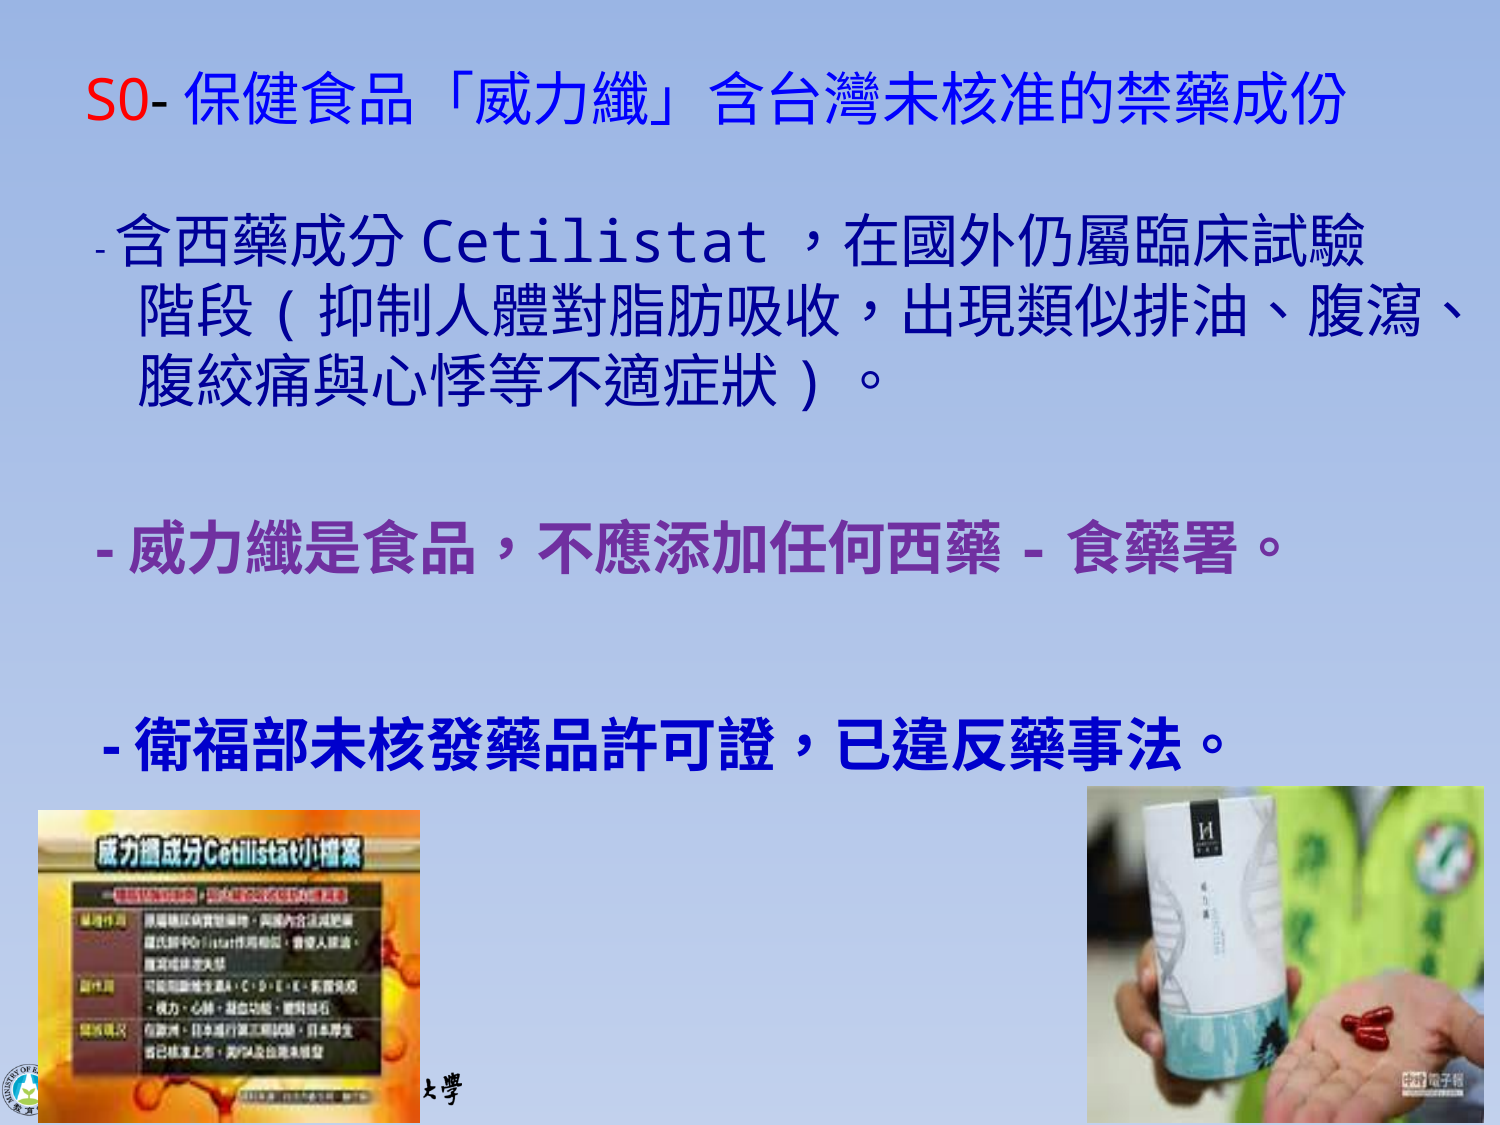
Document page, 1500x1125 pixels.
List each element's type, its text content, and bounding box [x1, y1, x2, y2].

text_box S0-保健食品「威力纖」含台灣未核准的禁藥成份 [70, 55, 1429, 210]
text_box -衛福部未核發藥品許可證，已違反藥事法。 [87, 630, 1483, 785]
picture [1087, 786, 1484, 1123]
picture [38, 810, 420, 1123]
text_box -威力纖是食品，不應添加任何西藥-食藥署。 [81, 434, 1476, 589]
text_box -含西藥成分Cetilistat，在國外仍屬臨床試驗 階段(抑制人體對脂肪吸收，出現類似排油、腹瀉、 腹絞痛與心悸等不適症狀)。 [80, 196, 1447, 421]
